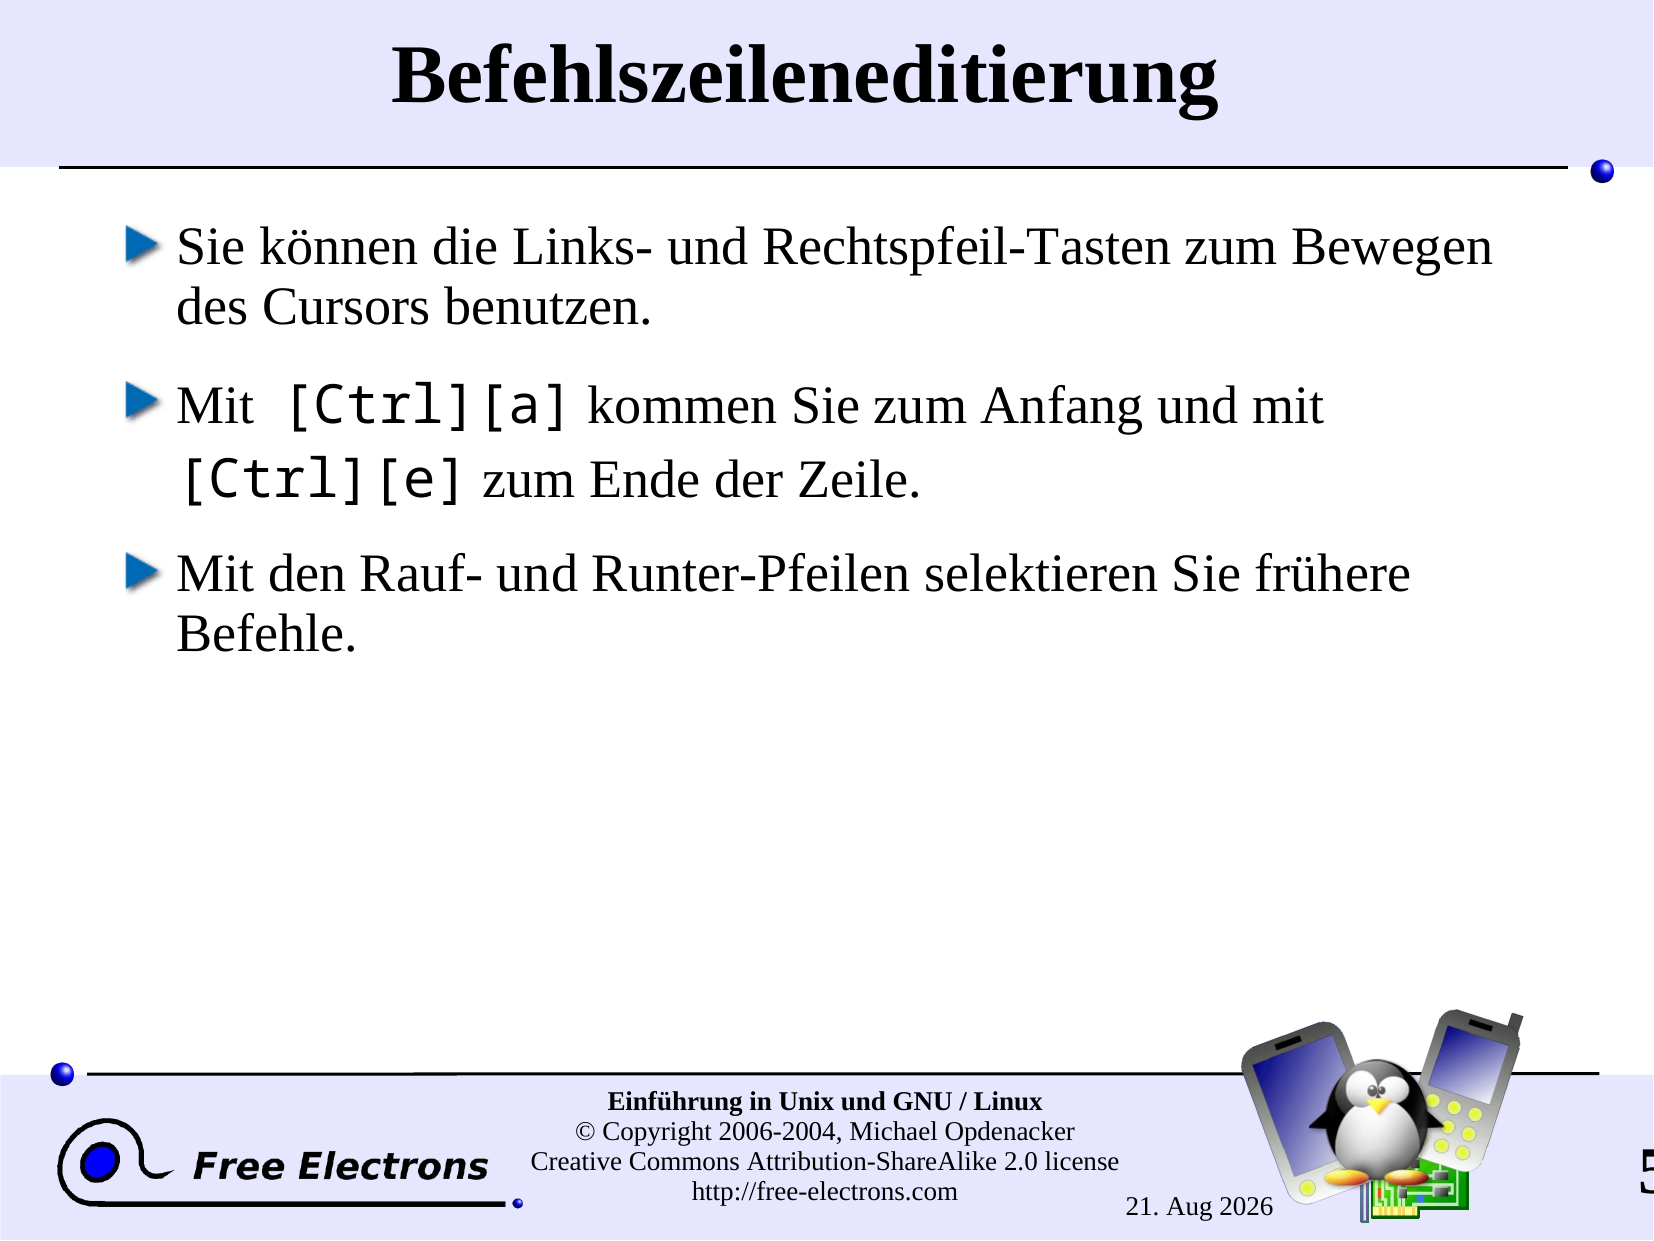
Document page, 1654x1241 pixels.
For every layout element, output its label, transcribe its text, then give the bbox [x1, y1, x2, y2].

picture [50, 1107, 527, 1216]
picture [1231, 1007, 1538, 1241]
title Befehlszeileneditierung [60, 12, 1551, 138]
list Sie können die Links- und Rechtspfeil-Tasten zum Bewegen des Cursors benutzen. Mit [Ctrl][a] kommen Sie zum Anfang und mit [Ctrl][e] zum Ende der Zeile. Mit den Rauf- und Runter-Pfeilen selektieren Sie frühere Befehle. [105, 216, 1518, 1066]
